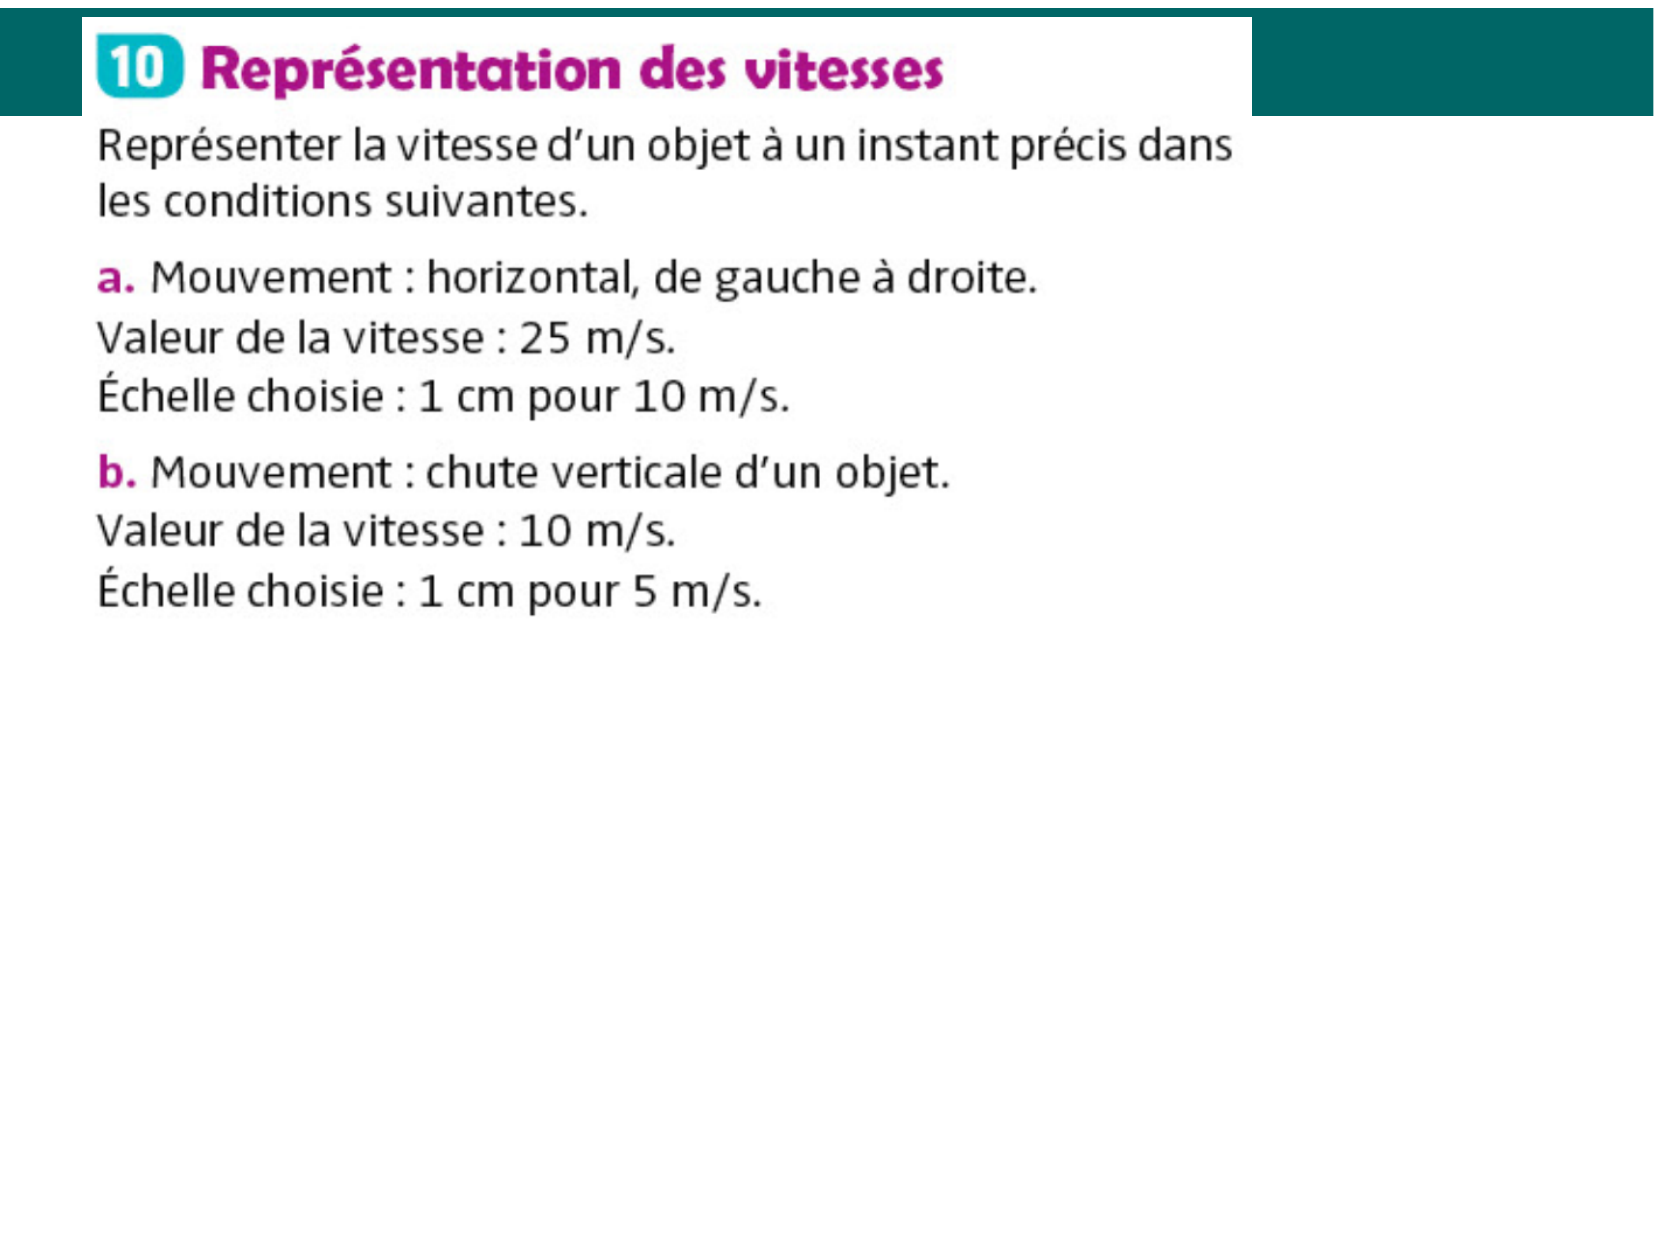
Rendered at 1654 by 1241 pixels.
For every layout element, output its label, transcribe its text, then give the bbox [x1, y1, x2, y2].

title Correction ex no10 [0, 8, 1654, 116]
picture [82, 17, 1252, 635]
